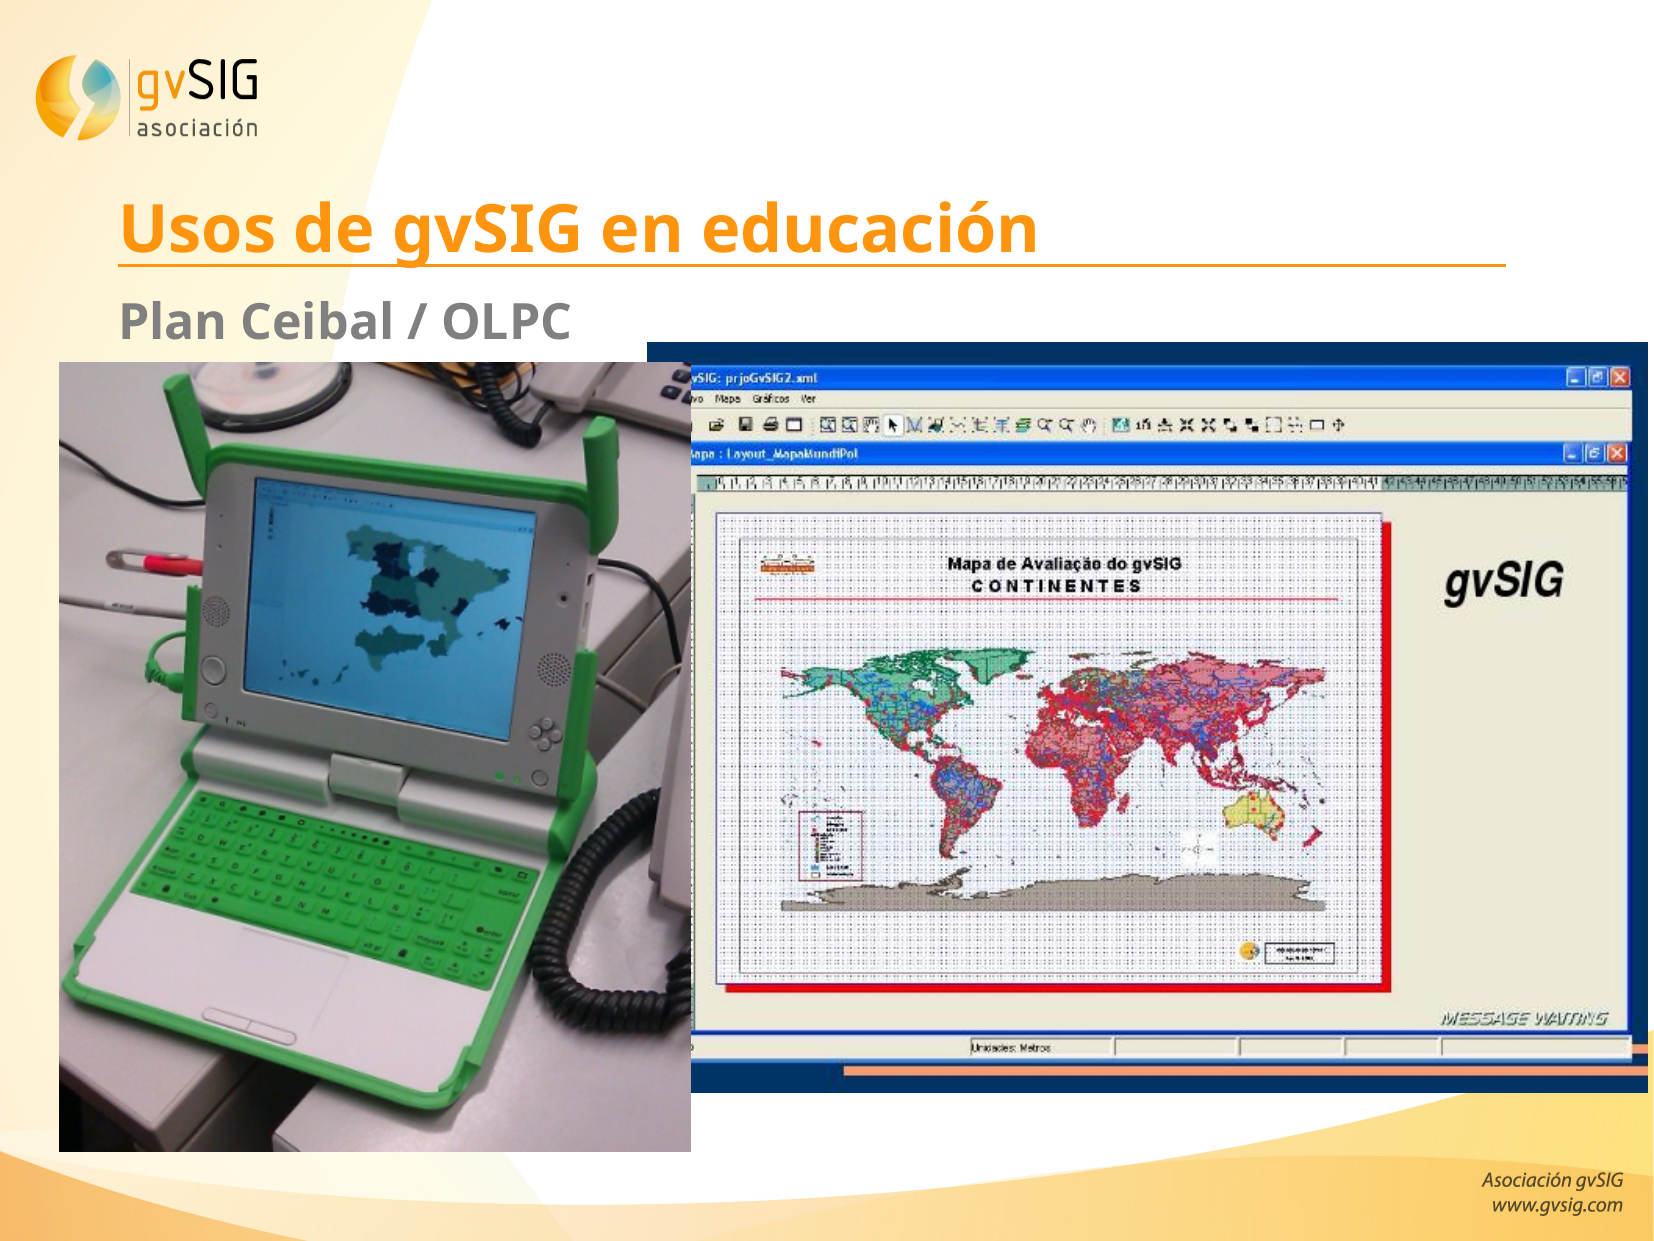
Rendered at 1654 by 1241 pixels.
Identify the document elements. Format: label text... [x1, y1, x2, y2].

picture [0, 0, 1654, 1241]
title Plan Ceibal / OLPC [118, 276, 1359, 362]
title Usos de gvSIG en educación [118, 177, 1607, 276]
